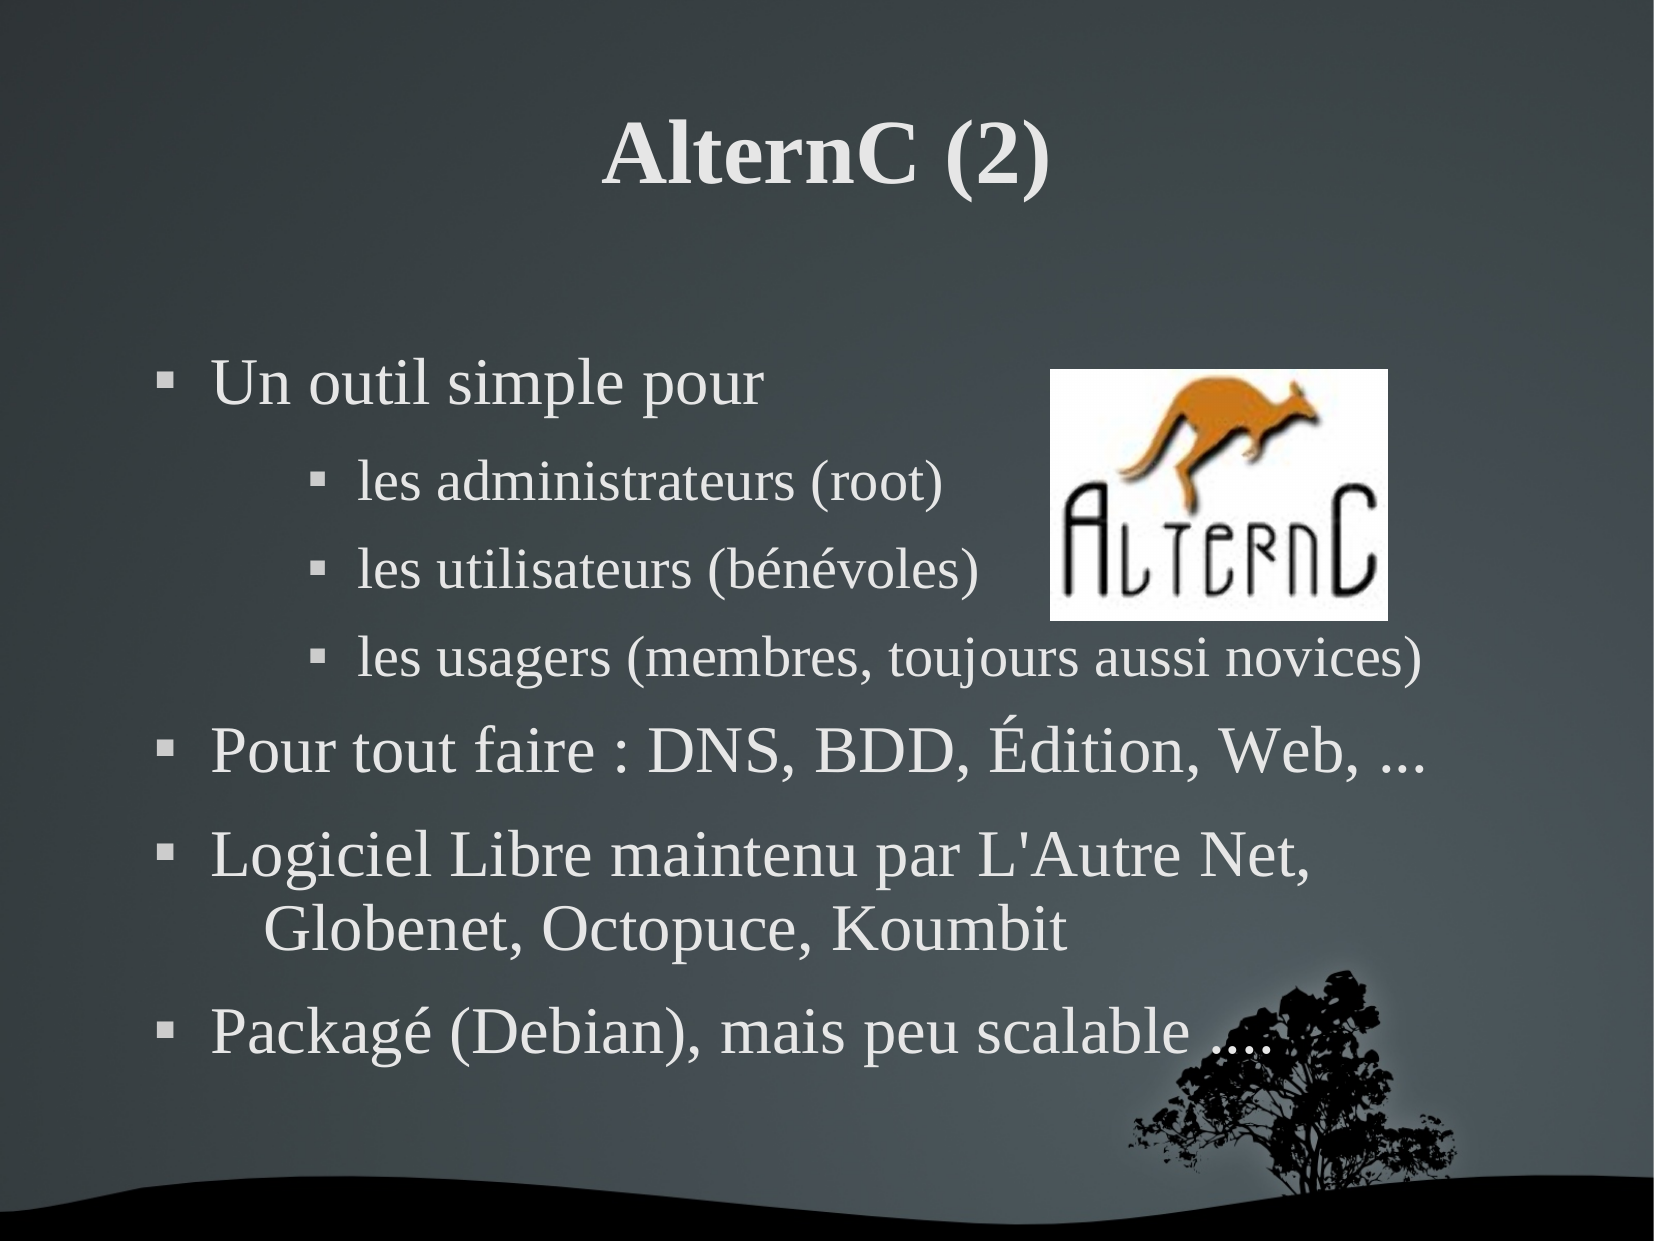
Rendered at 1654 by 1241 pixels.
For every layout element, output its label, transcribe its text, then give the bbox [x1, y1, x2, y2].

title AlternC (2) [82, 49, 1571, 257]
picture [0, 0, 1654, 1241]
list Un outil simple pour les administrateurs (root) les utilisateurs (bénévoles) les usagers (membres, toujours aussi novices) Pour tout faire : DNS, BDD, Édition, Web, ... Logiciel Libre maintenu par L'Autre Net, Globenet, Octopuce, Koumbit Packagé (Debian), mais peu scalable .... [121, 344, 1534, 1127]
